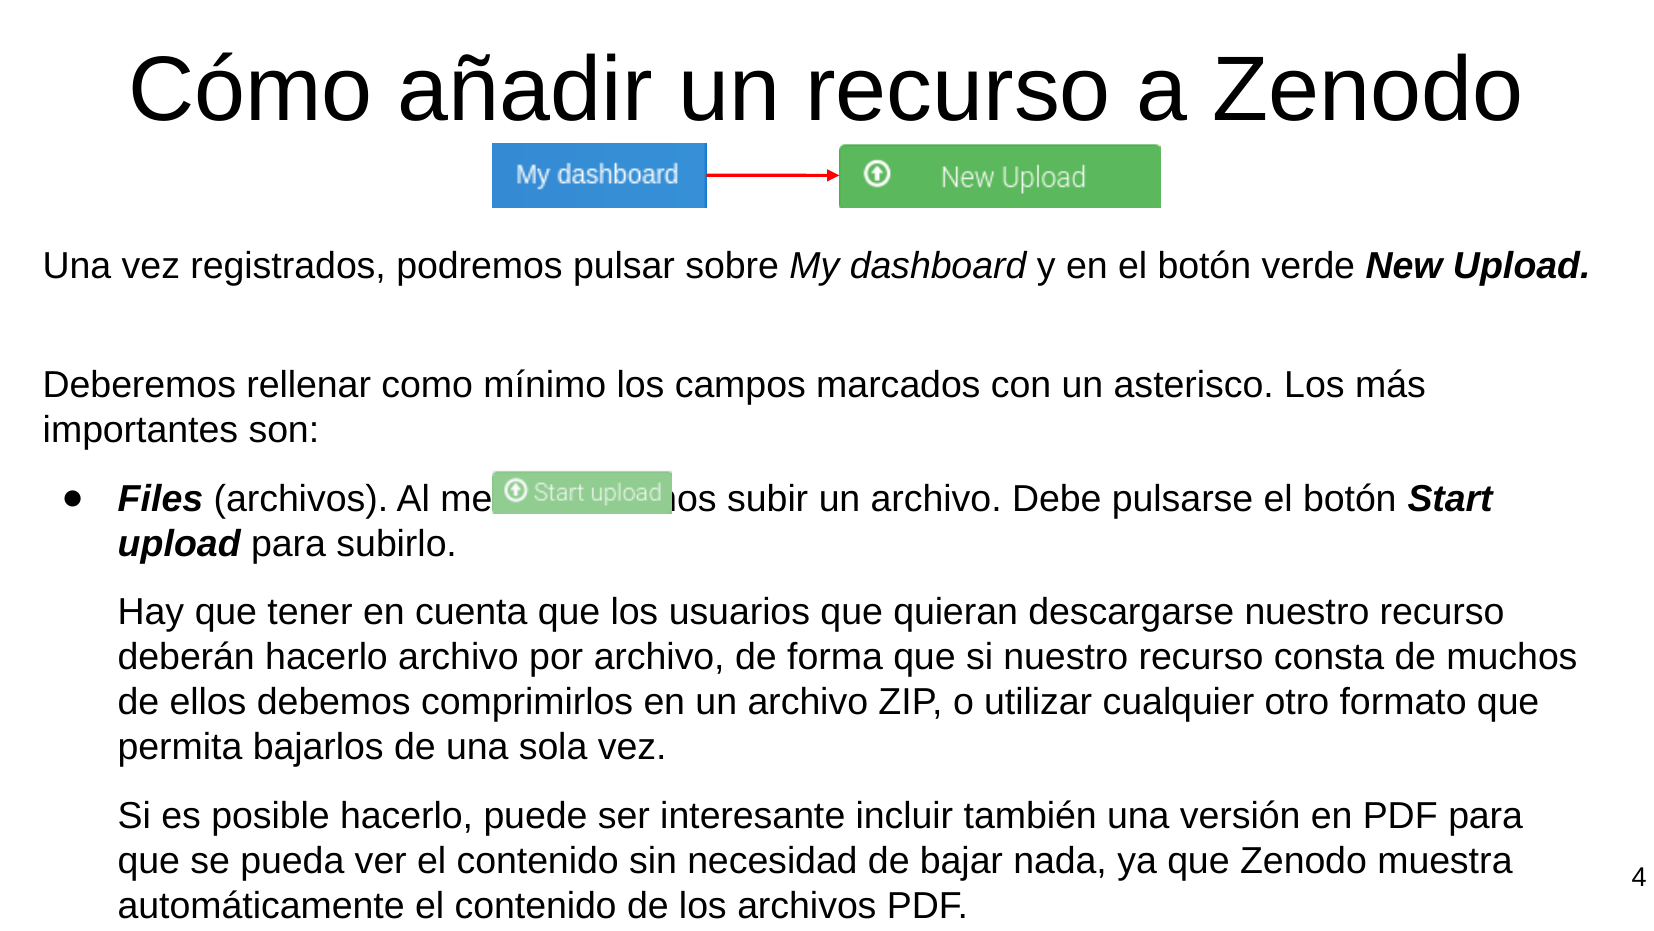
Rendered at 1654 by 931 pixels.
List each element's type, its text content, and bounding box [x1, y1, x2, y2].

picture [492, 143, 707, 208]
picture [492, 470, 672, 514]
title Cómo añadir un recurso a Zenodo [94, 5, 1560, 162]
text_box Una vez registrados, podremos pulsar sobre My dashboard y en el botón verde New Upload. Deberemos rellenar como mínimo los campos marcados con un asterisco. Los más importantes son: Files (archivos). Al menos debemos subir un archivo. Debe pulsarse el botón Start upload para subirlo. Hay que tener en cuenta que los usuarios que quieran descargarse nuestro recurso deberán hacerlo archivo por archivo, de forma que si nuestro recurso consta de muchos de ellos debemos comprimirlos en un archivo ZIP, o utilizar cualquier otro formato que permita bajarlos de una sola vez. Si es posible hacerlo, puede ser interesante incluir también una versión en PDF para que se pueda ver el contenido sin necesidad de bajar nada, ya que Zenodo muestra automáticamente el contenido de los archivos PDF. [42, 240, 1596, 931]
slide_number <number> [1547, 859, 1647, 931]
picture [839, 162, 1161, 208]
